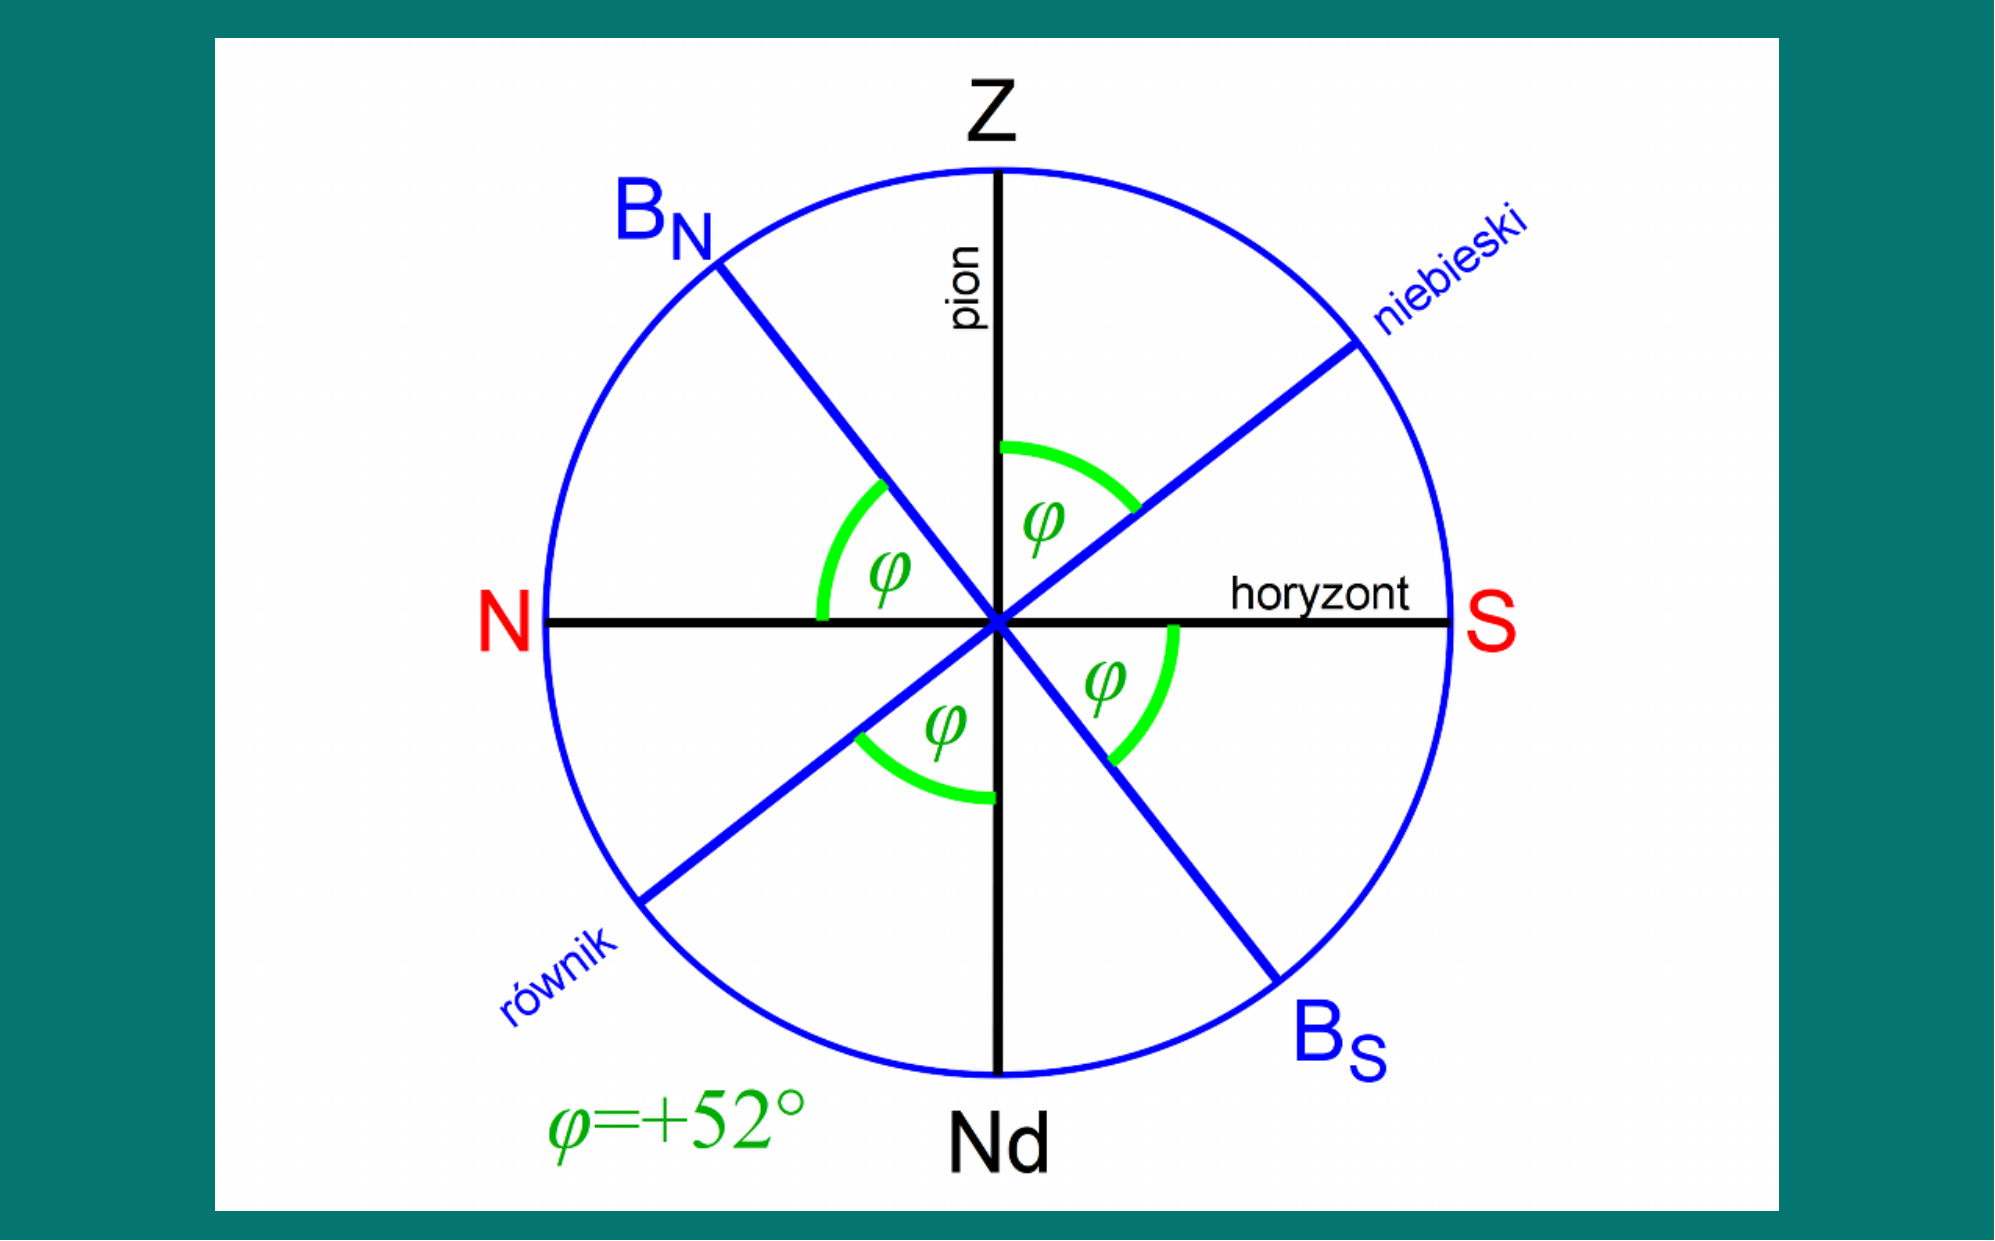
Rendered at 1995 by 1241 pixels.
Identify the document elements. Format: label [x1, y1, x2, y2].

picture [215, 38, 1779, 1211]
